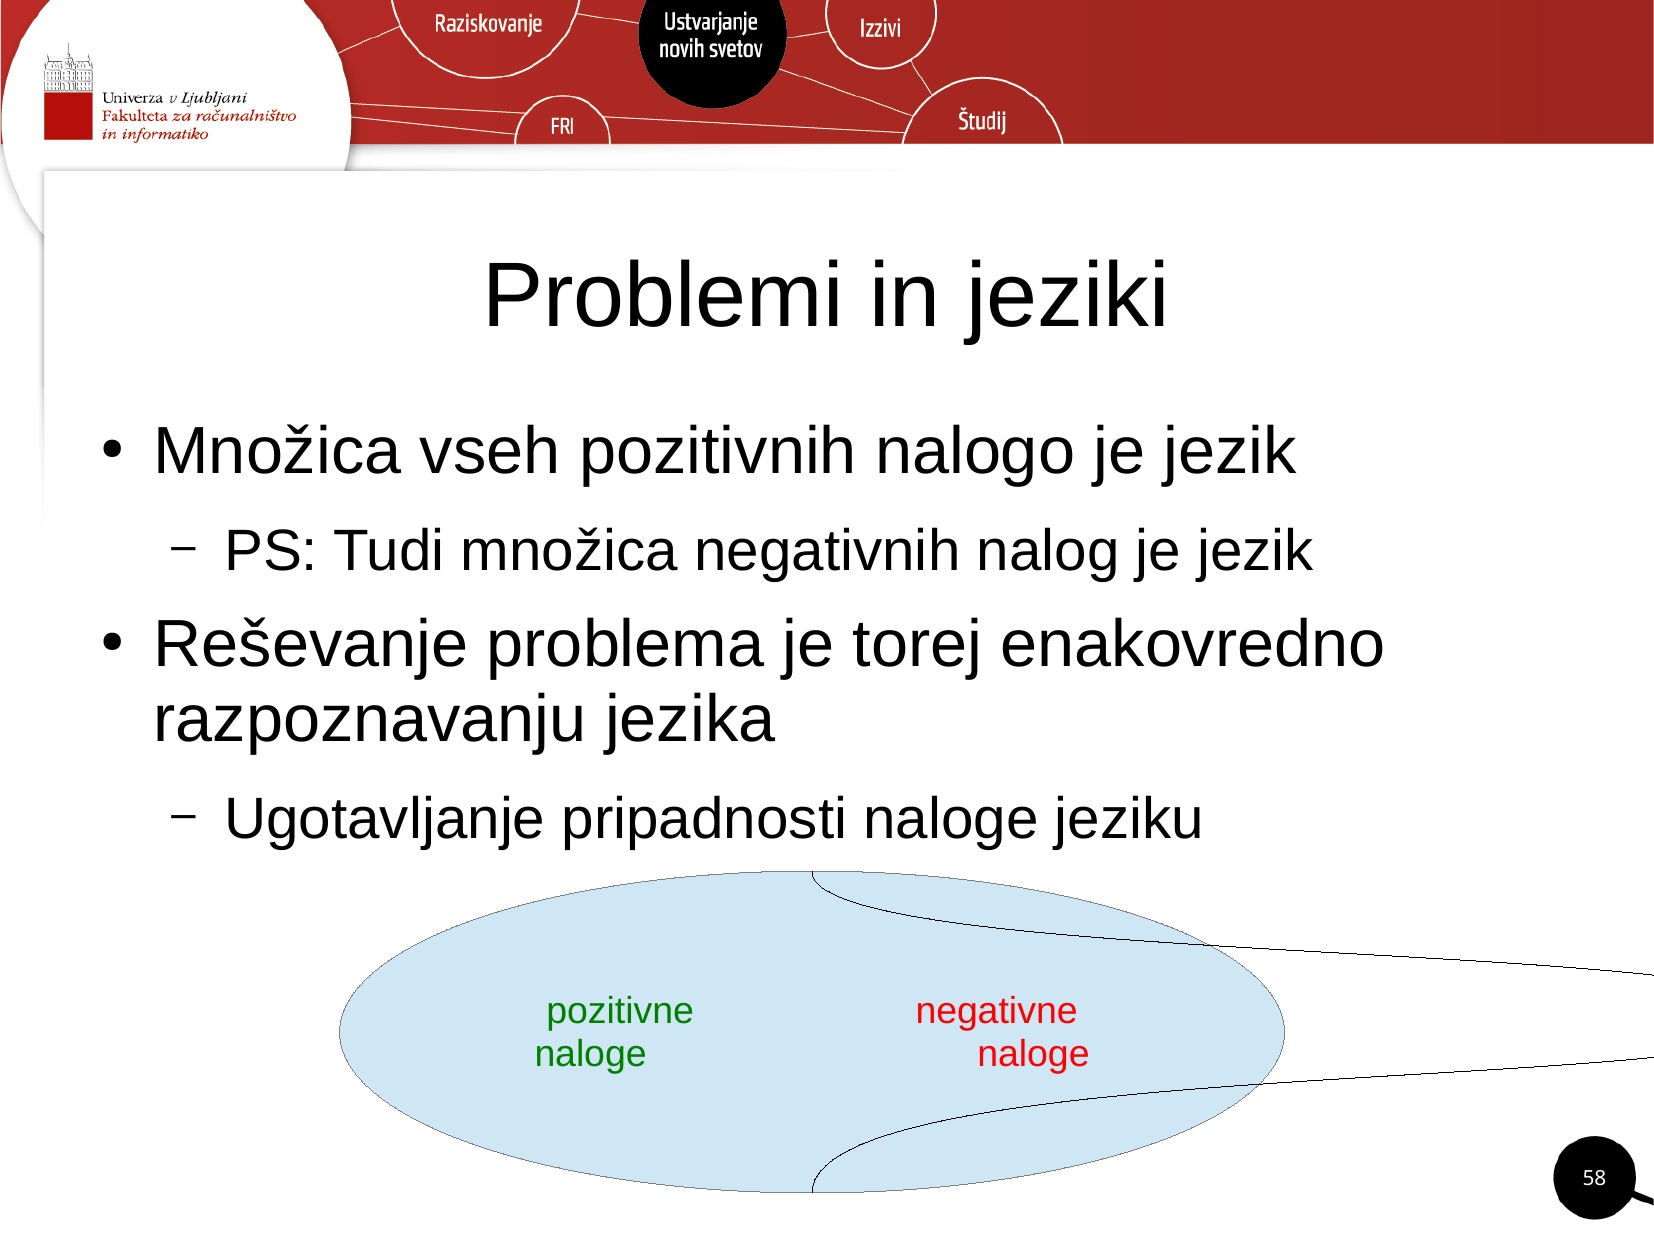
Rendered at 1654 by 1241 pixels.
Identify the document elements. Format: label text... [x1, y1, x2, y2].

picture [0, 0, 1654, 1241]
text_box pozitivne negativne naloge naloge [339, 871, 1285, 1193]
title Problemi in jeziki [82, 191, 1571, 399]
text_box <številka> [1553, 1145, 1636, 1212]
list Množica vseh pozitivnih nalogo je jezik PS: Tudi množica negativnih nalog je jezik Reševanje problema je torej enakovredno razpoznavanju jezika Ugotavljanje pripadnosti naloge jeziku [82, 413, 1538, 1010]
